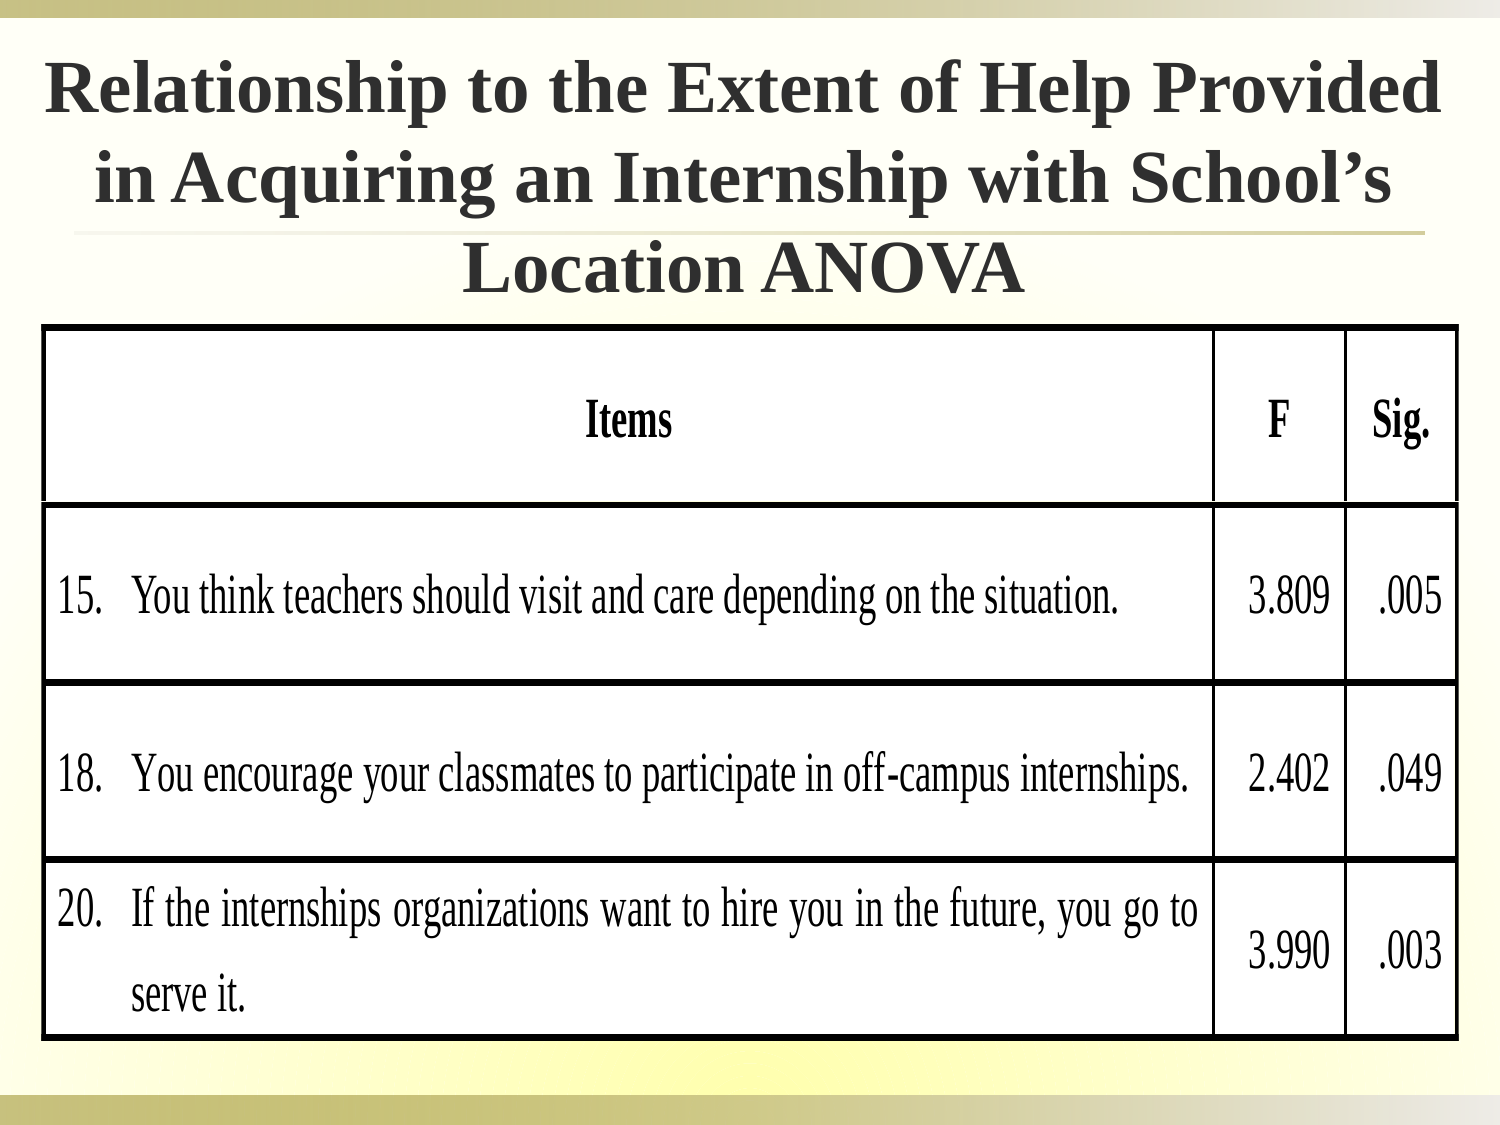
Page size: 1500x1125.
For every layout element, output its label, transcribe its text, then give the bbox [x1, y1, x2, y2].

picture [41, 324, 1459, 1125]
title Relationship to the Extent of Help Provided in Acquiring an Internship with School’s Location ANOVA [29, 42, 1459, 303]
